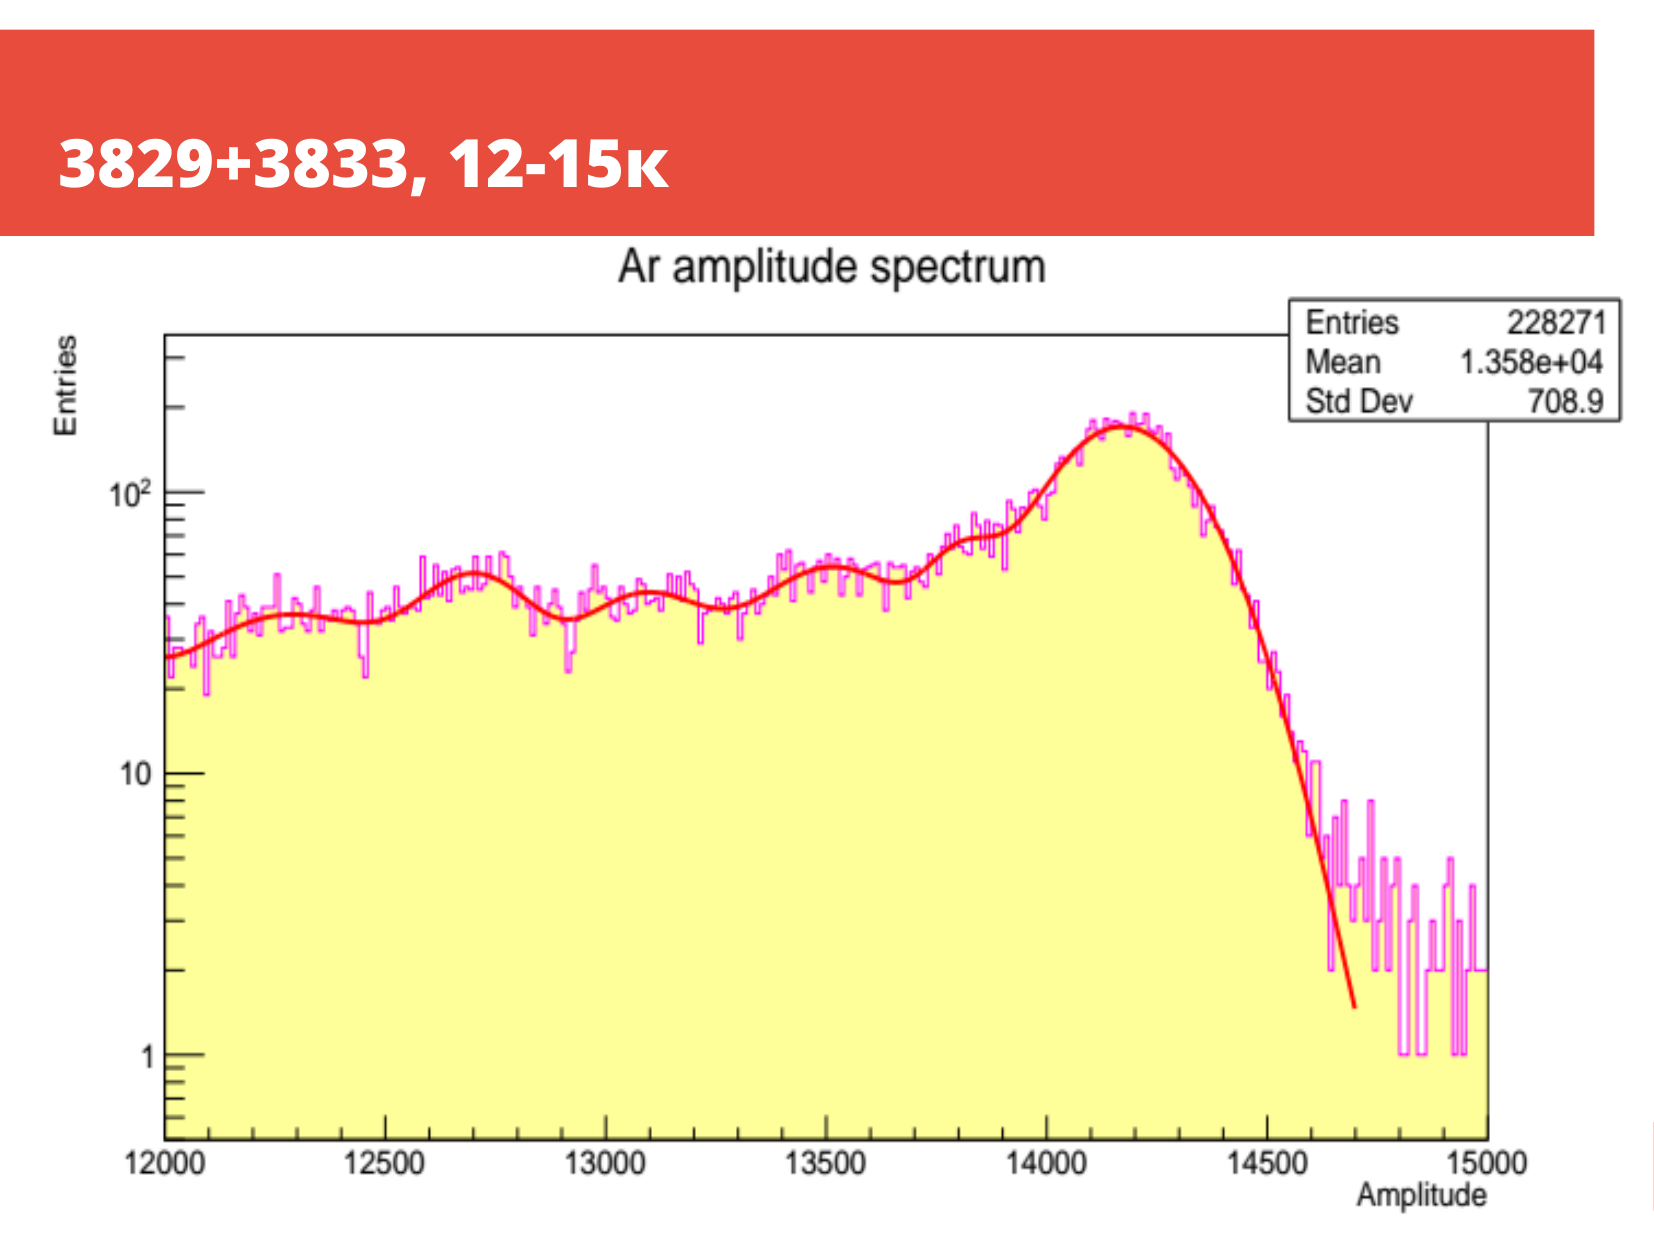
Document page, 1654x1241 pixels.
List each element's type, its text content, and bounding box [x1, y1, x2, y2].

picture [0, 236, 1654, 1241]
title 3829+3833, 12-15к [59, 59, 1595, 207]
